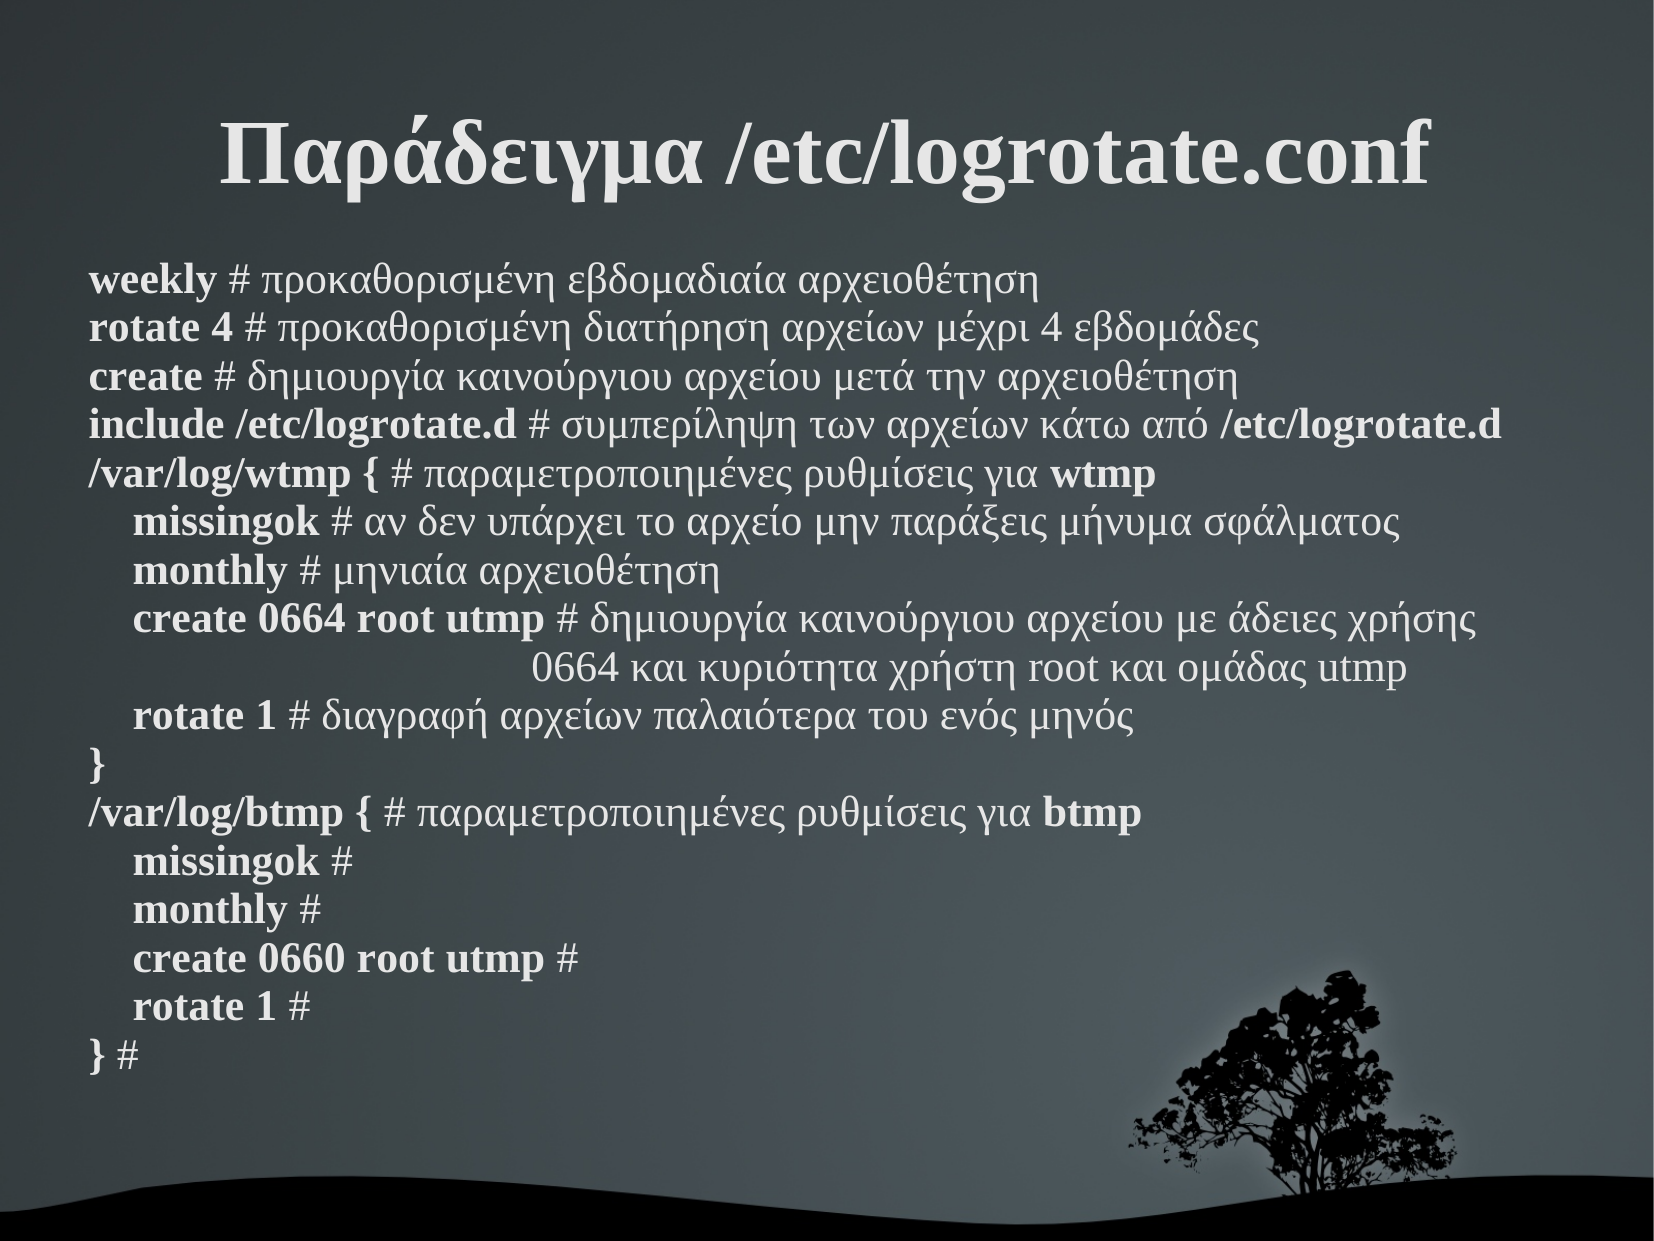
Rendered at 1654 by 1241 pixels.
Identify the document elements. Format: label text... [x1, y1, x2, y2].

list weekly # προκαθορισμένη εβδομαδιαία αρχειοθέτηση rotate 4 # προκαθορισμένη διατήρηση αρχείων μέχρι 4 εβδομάδες create # δημιουργία καινούργιου αρχείου μετά την αρχειοθέτηση include /etc/logrotate.d # συμπερίληψη των αρχείων κάτω από /etc/logrotate.d /var/log/wtmp { # παραμετροποιημένες ρυθμίσεις για wtmp missingok # αν δεν υπάρχει το αρχείο μην παράξεις μήνυμα σφάλματος monthly # μηνιαία αρχειοθέτηση create 0664 root utmp # δημιουργία καινούργιου αρχείου με άδειες χρήσης 0664 και κυριότητα χρήστη root και ομάδας utmp rotate 1 # διαγραφή αρχείων παλαιότερα του ενός μηνός } /var/log/btmp { # παραμετροποιημένες ρυθμίσεις για btmp missingok # monthly # create 0660 root utmp # rotate 1 # } # [88, 254, 1577, 1220]
picture [0, 0, 1654, 1241]
title Παράδειγμα /etc/logrotate.conf [82, 49, 1571, 257]
